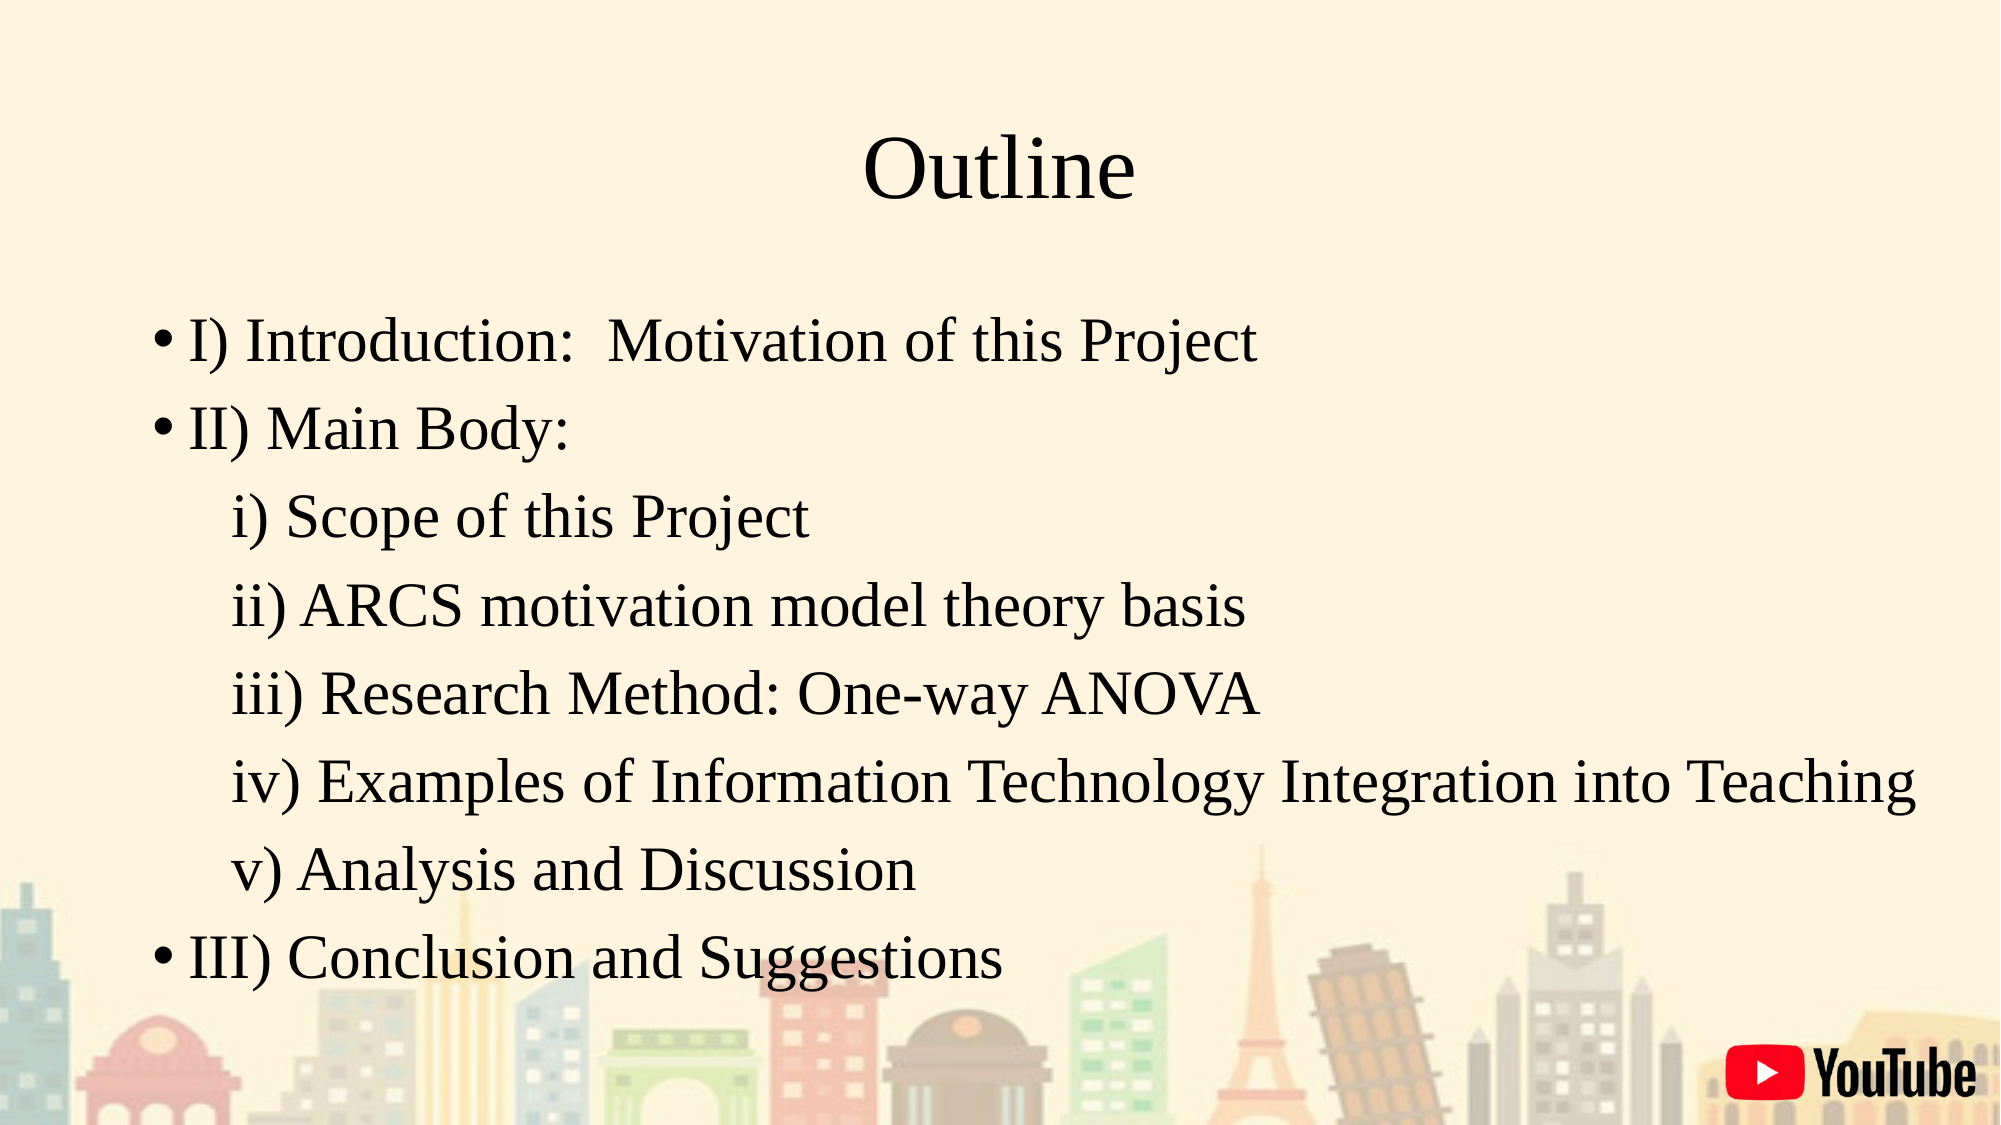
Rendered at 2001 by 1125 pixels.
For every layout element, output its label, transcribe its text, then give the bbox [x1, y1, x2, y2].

picture [1700, 977, 2000, 1125]
title Outline [137, 59, 1863, 278]
list I) Introduction: Motivation of this Project II) Main Body: i) Scope of this Project ii) ARCS motivation model theory basis iii) Research Method: One-way ANOVA iv) Examples of Information Technology Integration into Teaching v) Analysis and Discussion III) Conclusion and Suggestions [137, 299, 1977, 1014]
table_cell 1.973 [0, 0, 2000, 1125]
